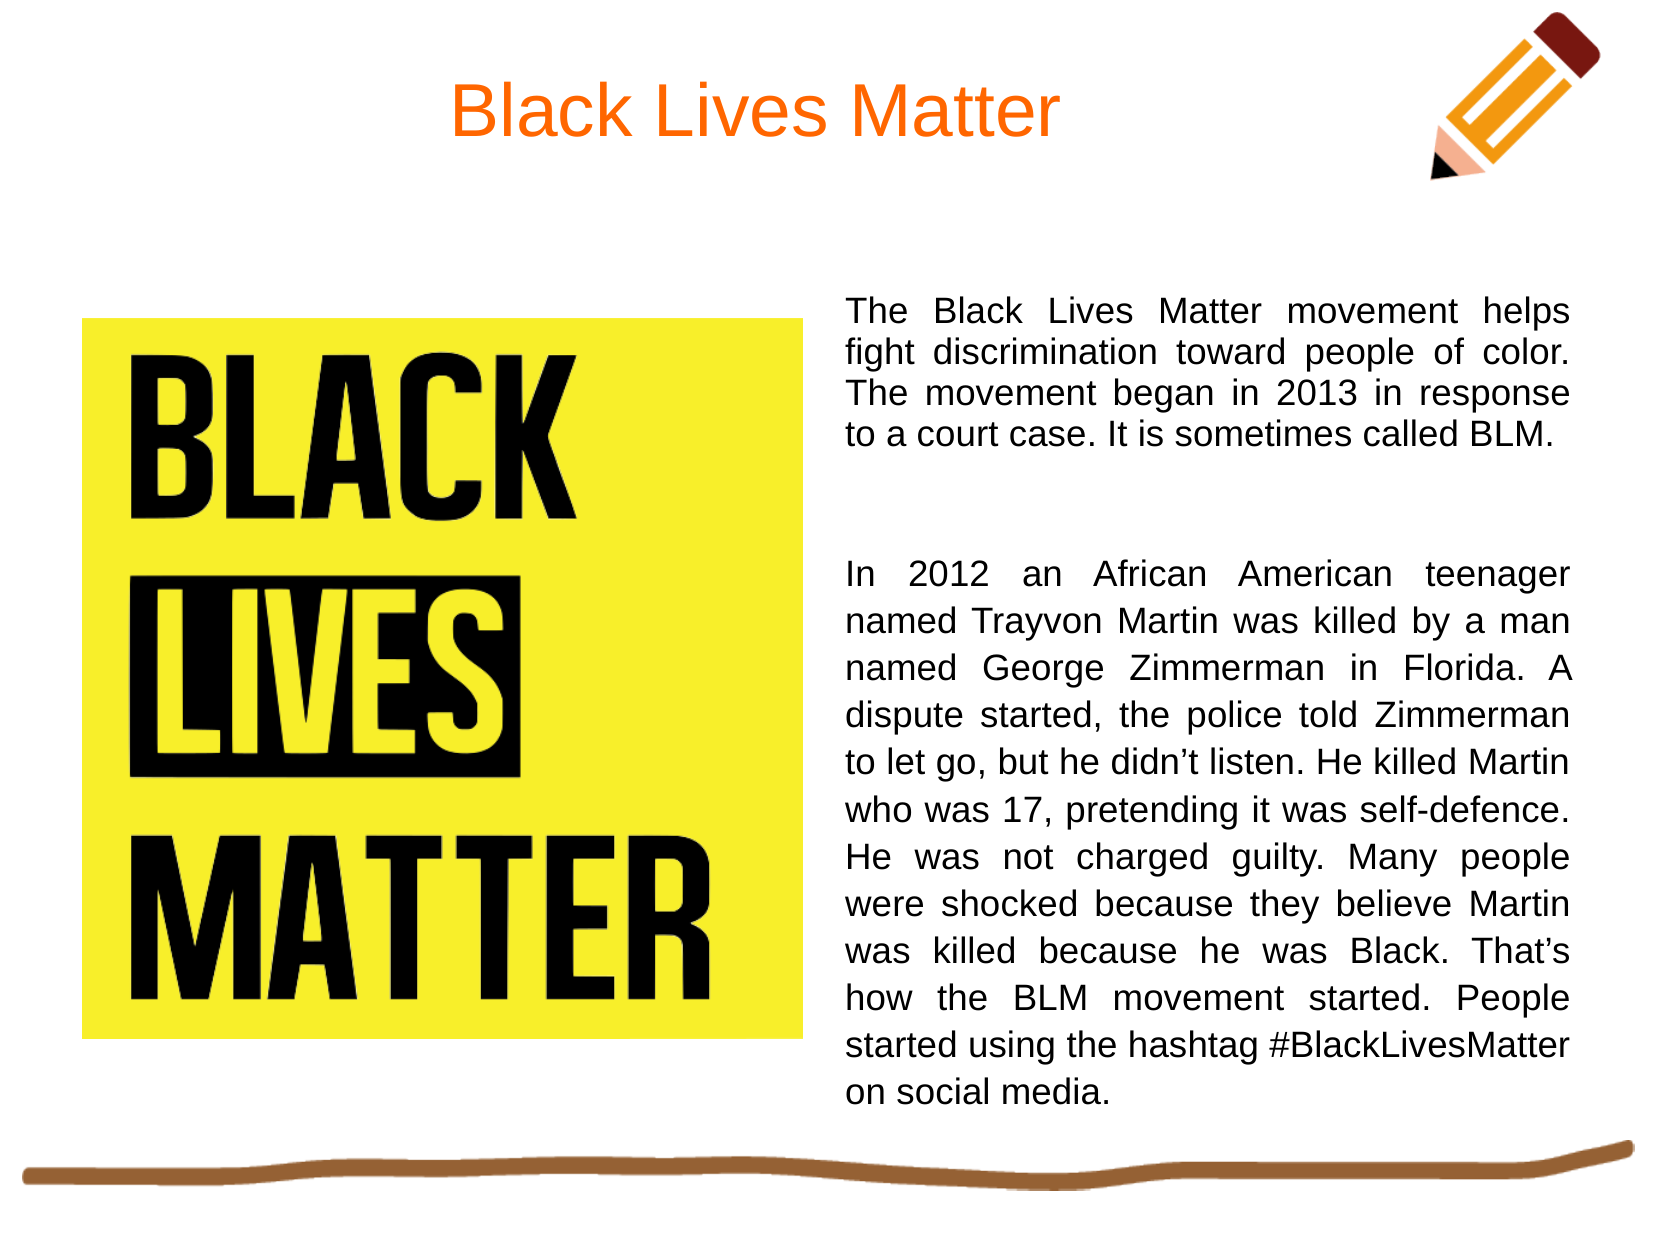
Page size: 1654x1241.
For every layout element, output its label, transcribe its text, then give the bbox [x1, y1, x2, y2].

title Black Lives Matter [82, 49, 1430, 172]
picture [22, 1140, 1635, 1191]
list The Black Lives Matter movement helps fight discrimination toward people of color. The movement began in 2013 in response to a court case. It is sometimes called BLM. In 2012 an African American teenager named Trayvon Martin was killed by a man named George Zimmerman in Florida. A dispute started, the police told Zimmerman to let go, but he didn’t listen. He killed Martin who was 17, pretending it was self-defence. He was not charged guilty. Many people were shocked because they believe Martin was killed because he was Black. That’s how the BLM movement started. People started using the hashtag #BlackLivesMatter on social media. [845, 290, 1572, 1122]
picture [1430, 12, 1601, 181]
picture [82, 318, 803, 1039]
